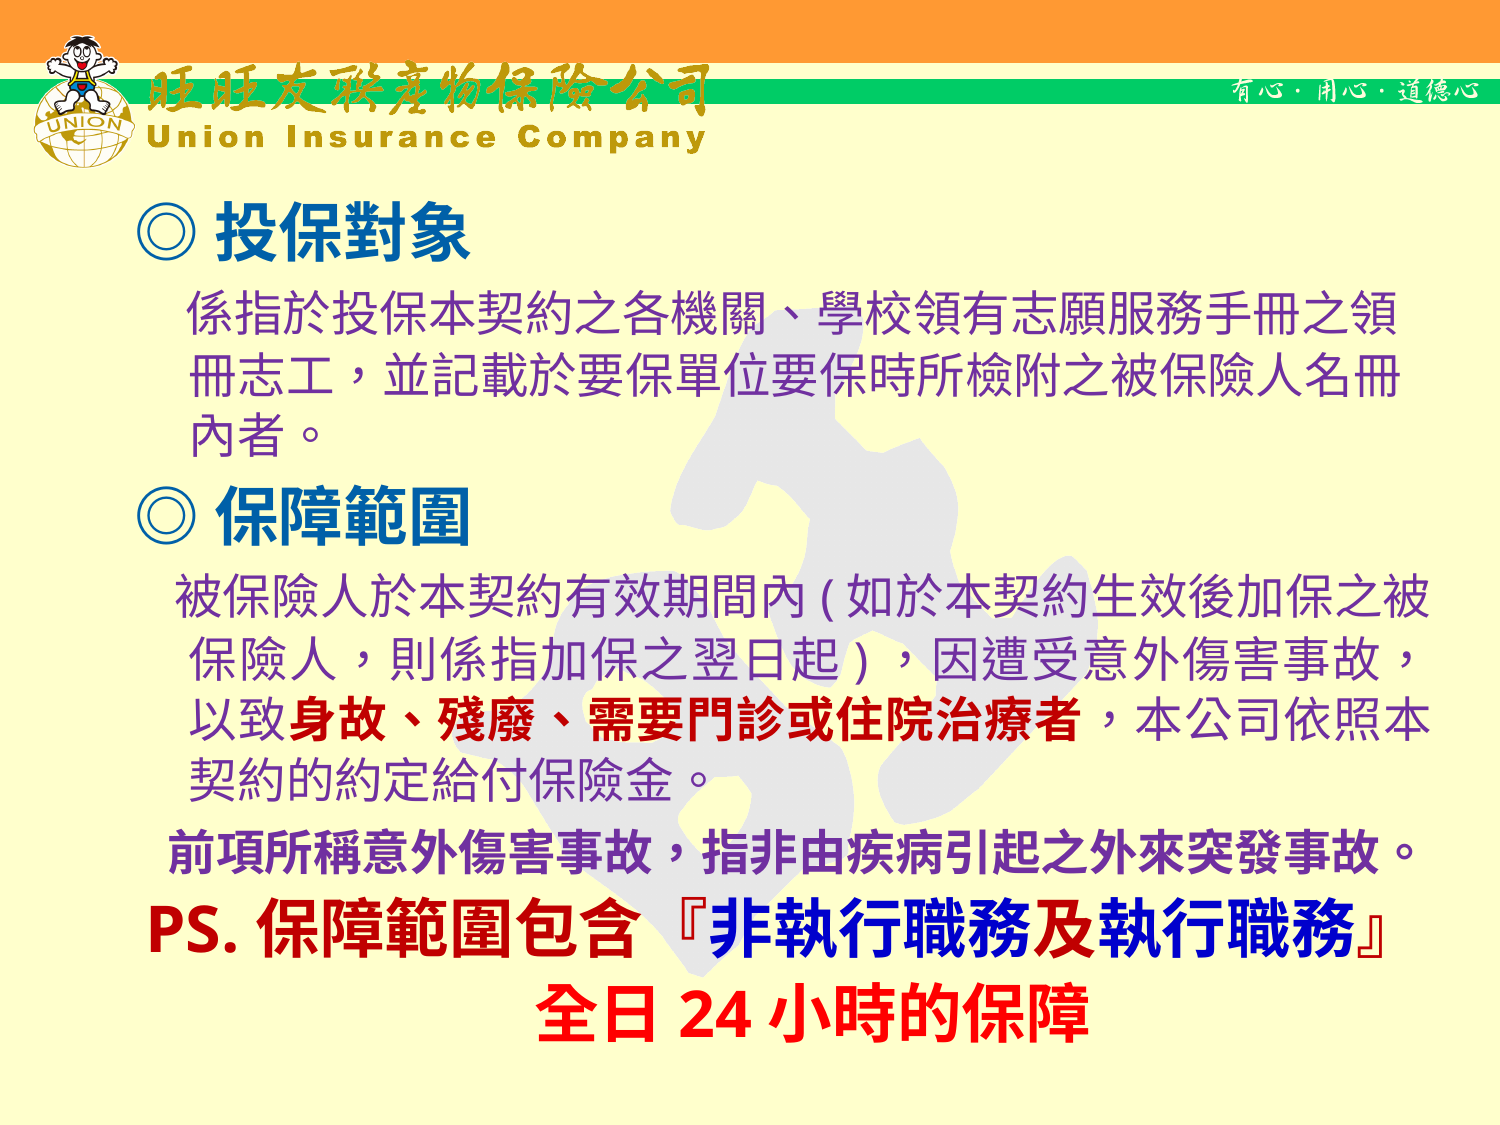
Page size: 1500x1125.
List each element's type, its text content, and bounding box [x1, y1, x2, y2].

list ◎投保對象 係指於投保本契約之各機關、學校領有志願服務手冊之領冊志工，並記載於要保單位要保時所檢附之被保險人名冊內者。 ◎保障範圍 被保險人於本契約有效期間內(如於本契約生效後加保之被保險人，則係指加保之翌日起)，因遭受意外傷害事故，以致身故、殘廢、需要門診或住院治療者，本公司依照本契約的約定給付保險金。 前項所稱意外傷害事故，指非由疾病引起之外來突發事故。 PS.保障範圍包含『非執行職務及執行職務』 全日24小時的保障 [64, 184, 1447, 1083]
